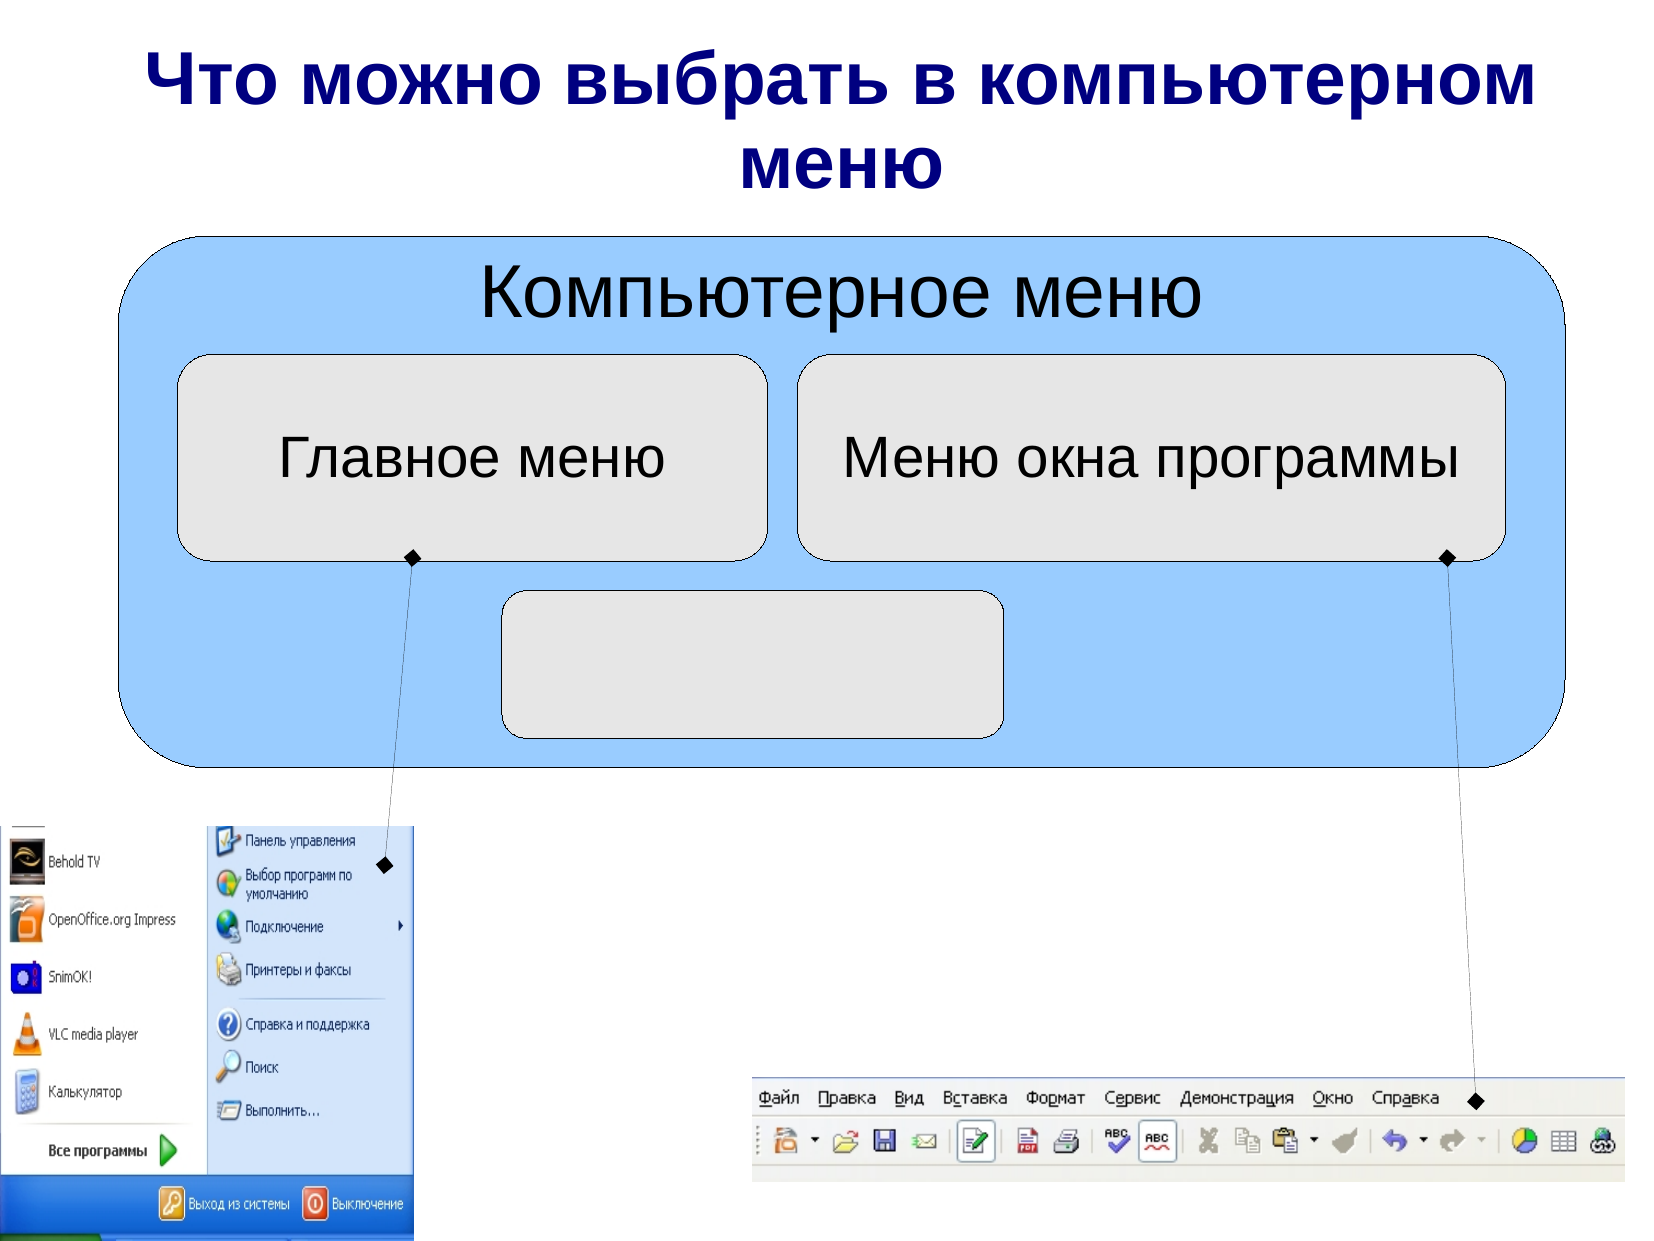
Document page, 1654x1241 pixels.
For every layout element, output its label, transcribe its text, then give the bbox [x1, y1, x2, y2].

picture [752, 1077, 1625, 1182]
text_box Компьютерное меню [118, 236, 1566, 768]
picture [0, 826, 414, 1241]
text_box Главное меню [177, 354, 768, 562]
text_box [501, 590, 1004, 739]
text_box Меню окна программы [797, 354, 1506, 562]
text_box Что можно выбрать в компьютерном меню [118, 29, 1565, 213]
